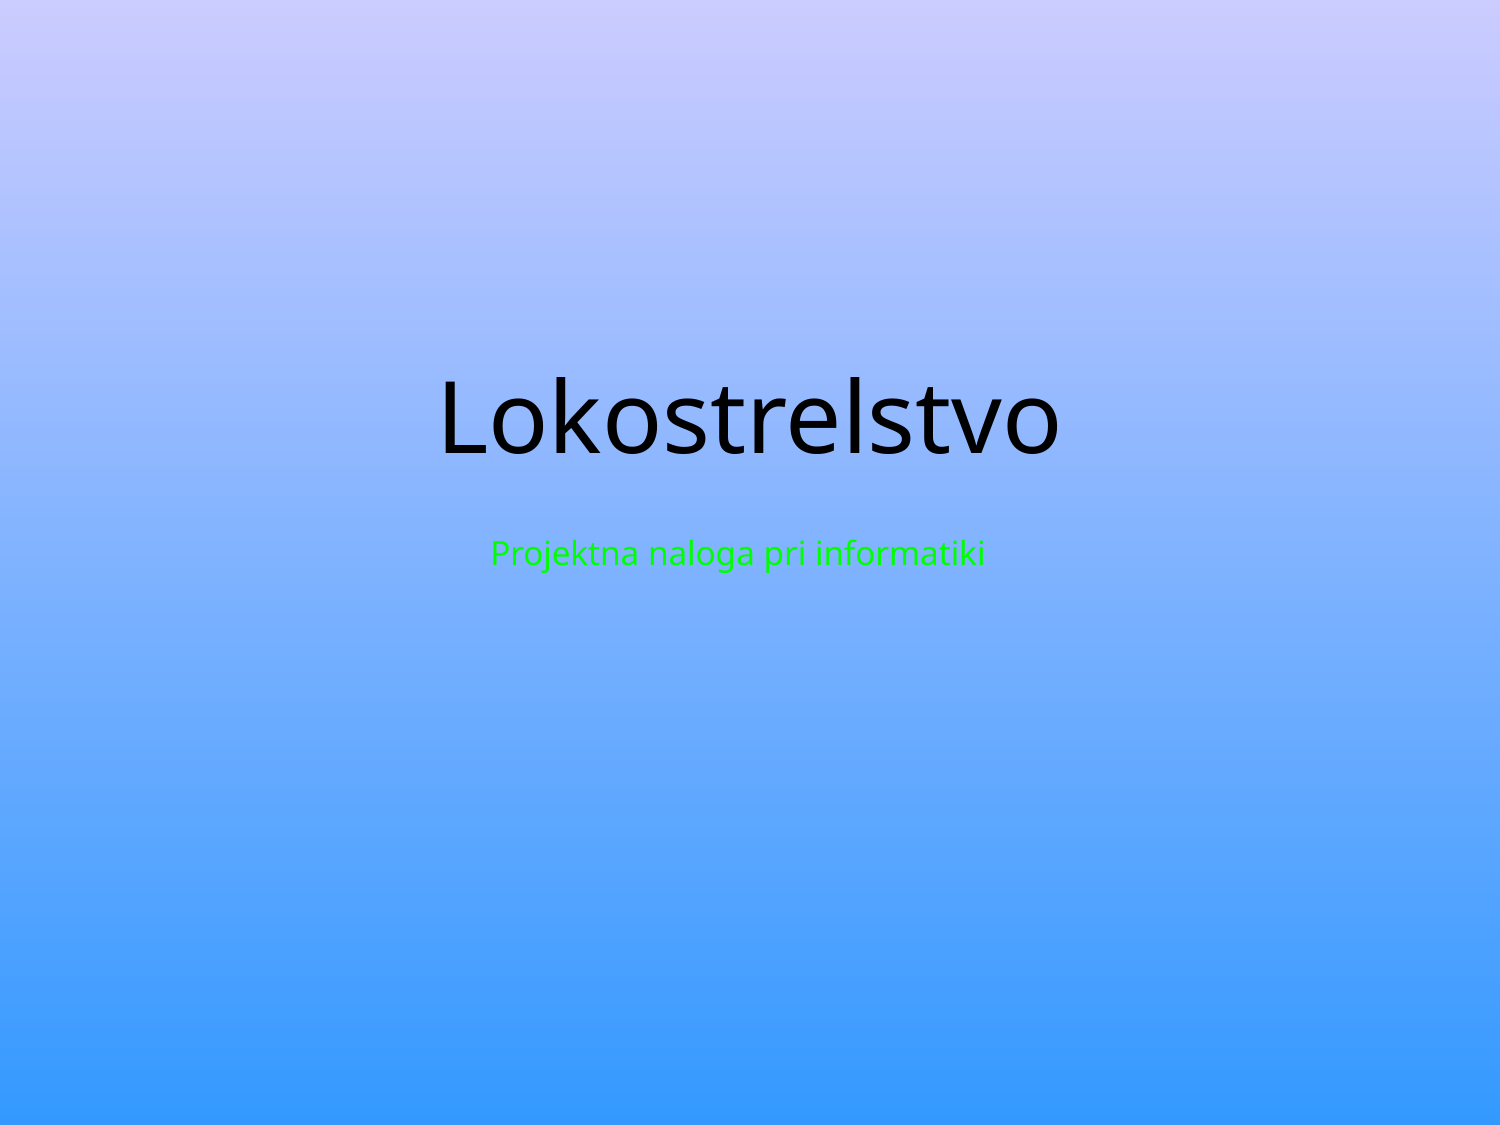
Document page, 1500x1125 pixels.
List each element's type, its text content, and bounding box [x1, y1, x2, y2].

subtitle [225, 637, 1275, 925]
title Lokostrelstvo Projektna naloga pri informatiki [112, 346, 1388, 592]
